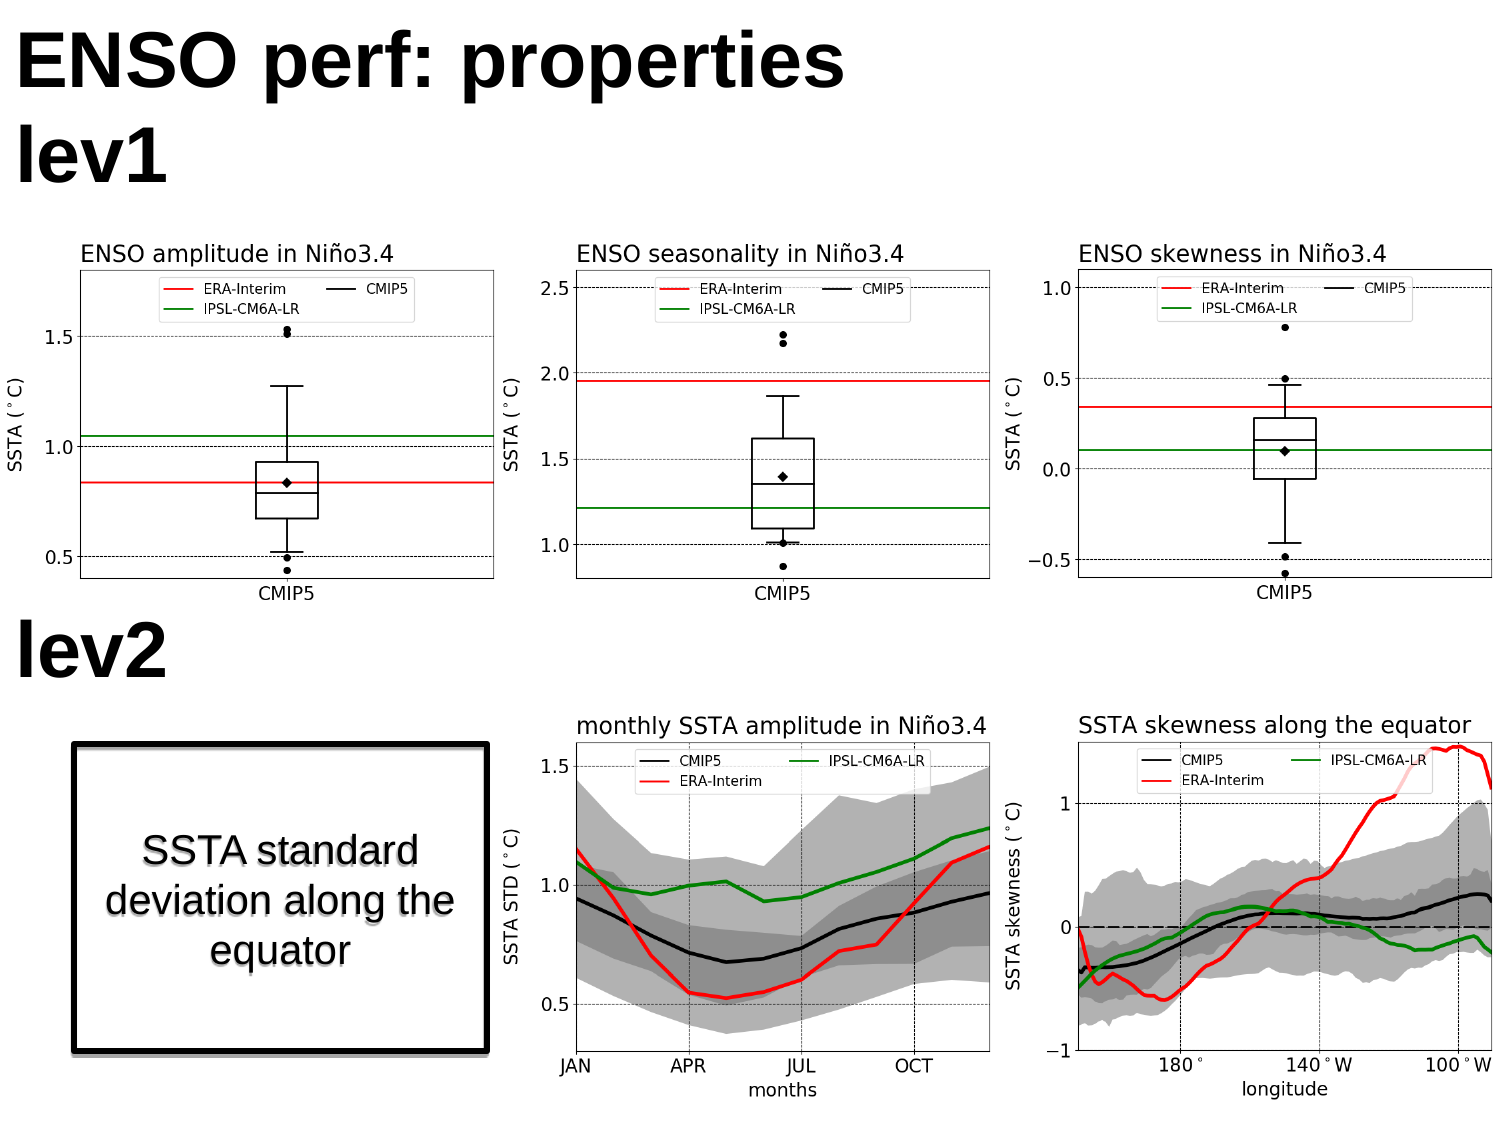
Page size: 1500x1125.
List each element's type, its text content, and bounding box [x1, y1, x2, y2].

text_box SSTA standard deviation along the equator [73, 744, 488, 1052]
text_box lev2 [0, 590, 1500, 702]
picture [0, 236, 1500, 590]
title ENSO perf: properties lev1 [0, 0, 1500, 206]
picture [496, 708, 1500, 1107]
